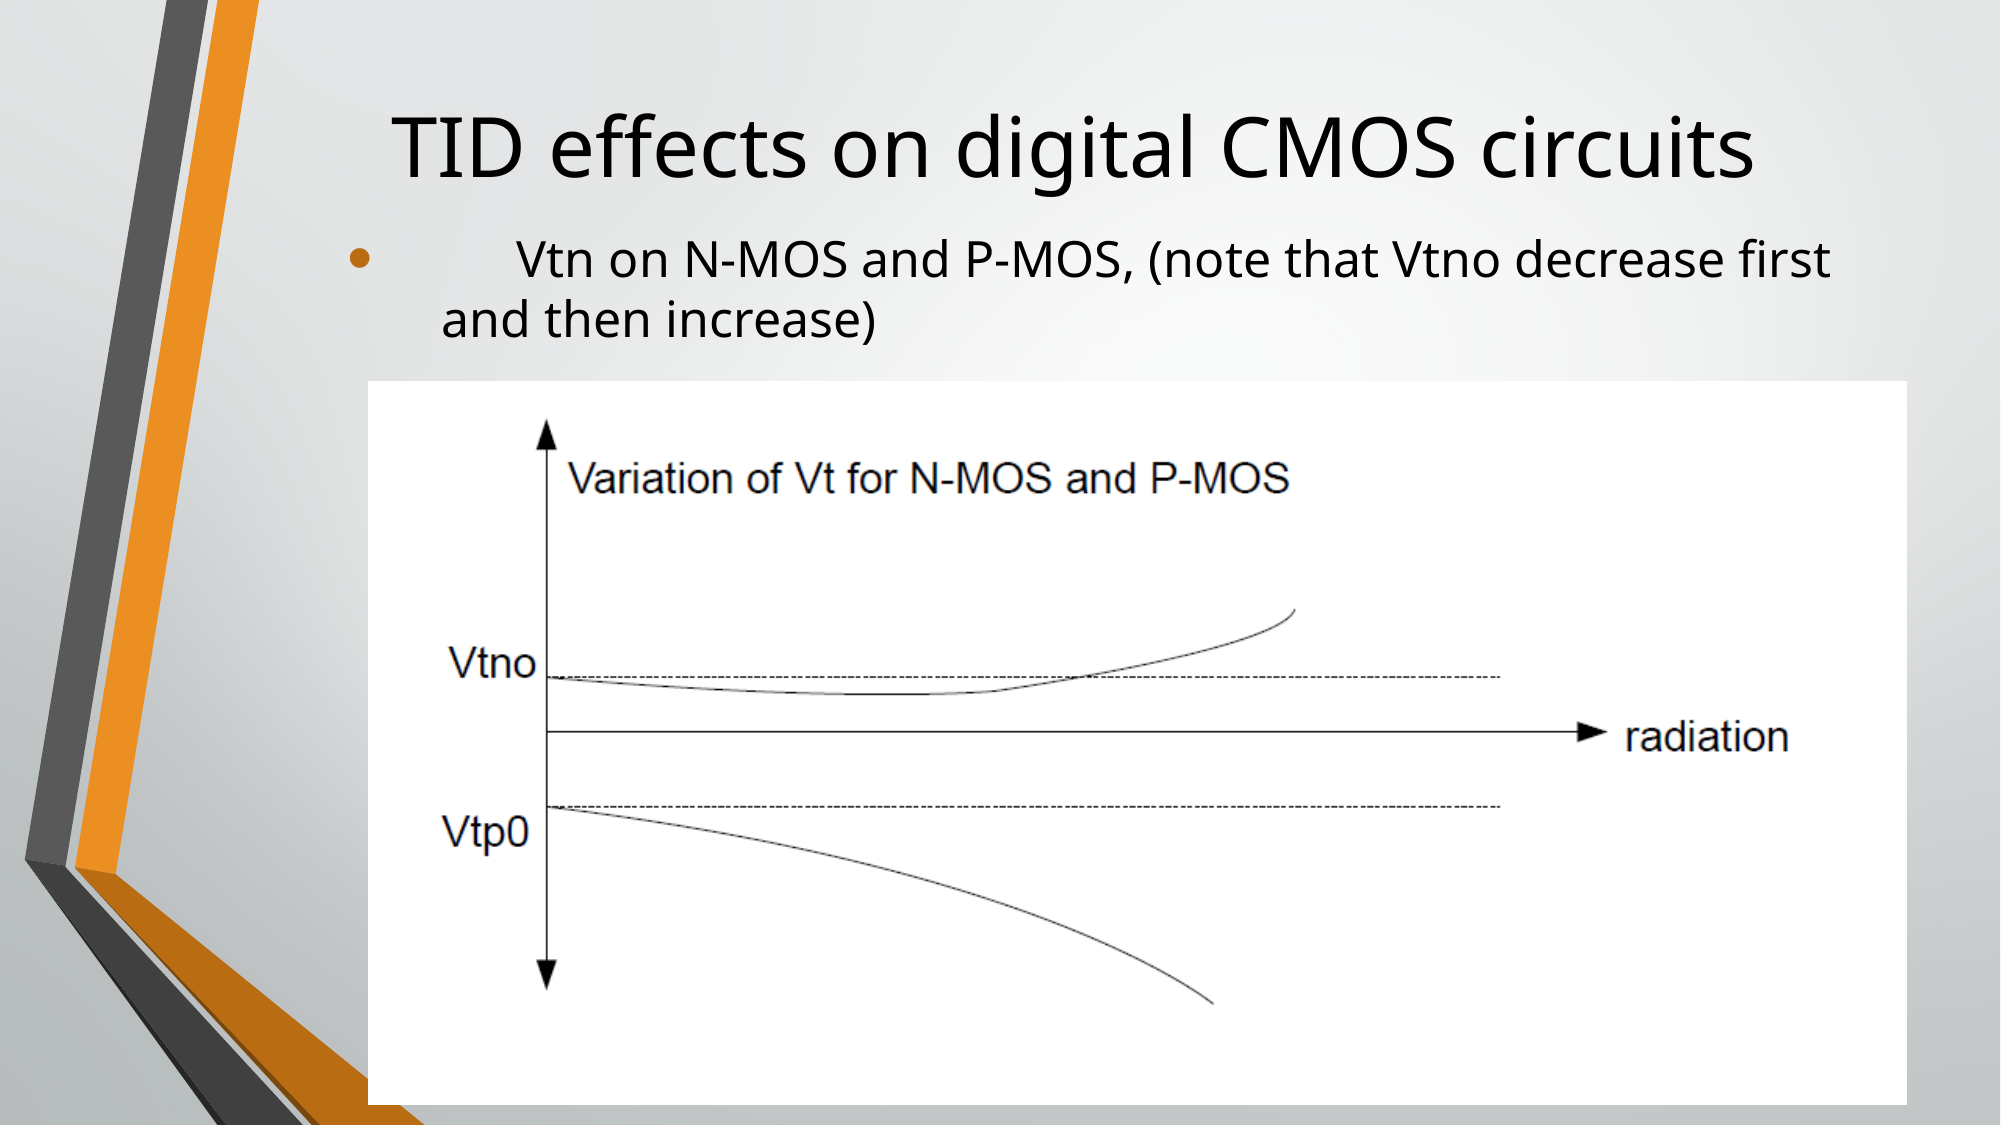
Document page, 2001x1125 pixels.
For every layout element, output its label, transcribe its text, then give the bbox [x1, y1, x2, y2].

picture [368, 381, 1907, 1105]
list Vtn on N-MOS and P-MOS, (note that Vtno decrease first and then increase) [333, 184, 1934, 391]
title TID effects on digital CMOS circuits [253, 0, 1897, 288]
